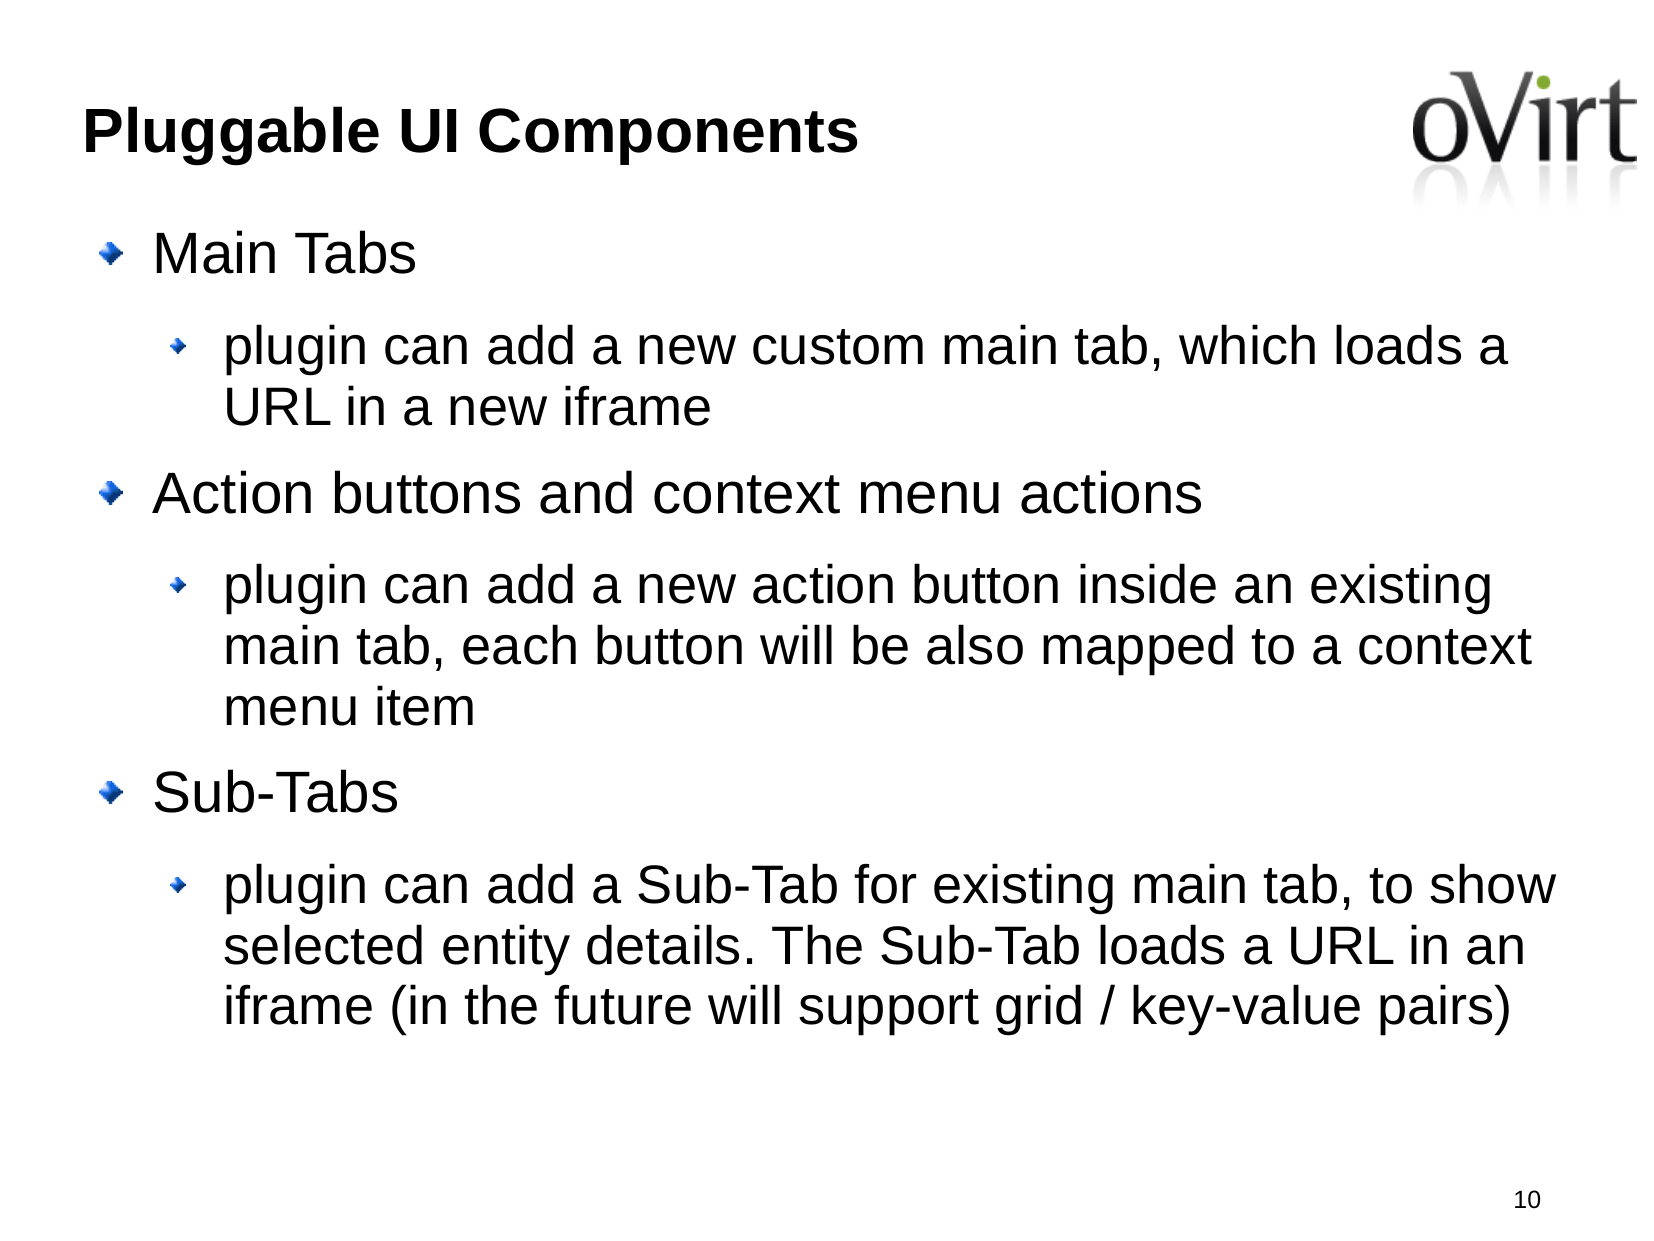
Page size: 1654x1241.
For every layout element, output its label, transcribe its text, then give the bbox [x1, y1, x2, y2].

title Pluggable UI Components [82, 37, 1303, 221]
list Main Tabs plugin can add a new custom main tab, which loads a URL in a new iframe Action buttons and context menu actions plugin can add a new action button inside an existing main tab, each button will be also mapped to a context menu item Sub-Tabs plugin can add a Sub-Tab for existing main tab, to show selected entity details. The Sub-Tab loads a URL in an iframe (in the future will support grid / key-value pairs) [82, 221, 1571, 1037]
picture [1413, 63, 1637, 212]
